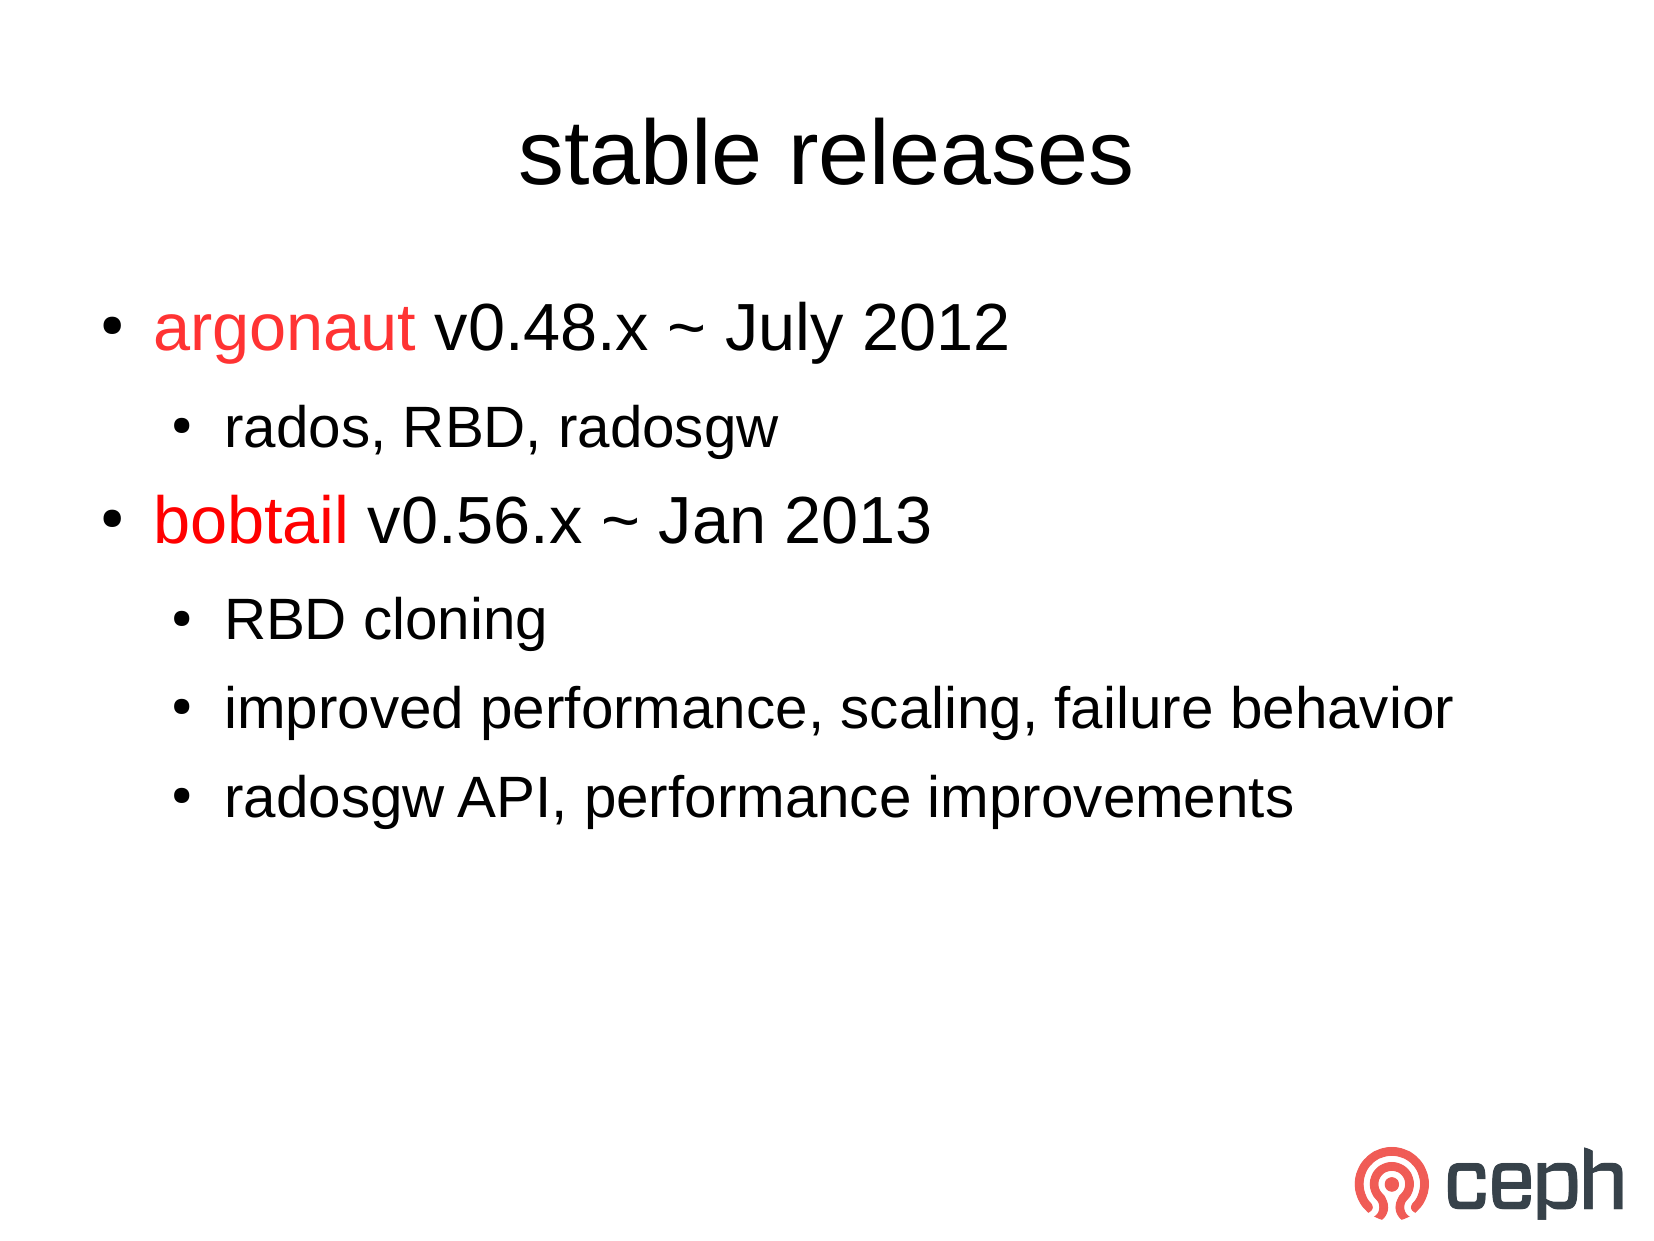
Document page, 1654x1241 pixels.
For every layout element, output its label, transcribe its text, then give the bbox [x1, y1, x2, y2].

title stable releases [82, 49, 1571, 257]
picture [1308, 1100, 1654, 1241]
list argonaut v0.48.x ~ July 2012 rados, RBD, radosgw bobtail v0.56.x ~ Jan 2013 RBD cloning improved performance, scaling, failure behavior radosgw API, performance improvements [82, 290, 1571, 1010]
